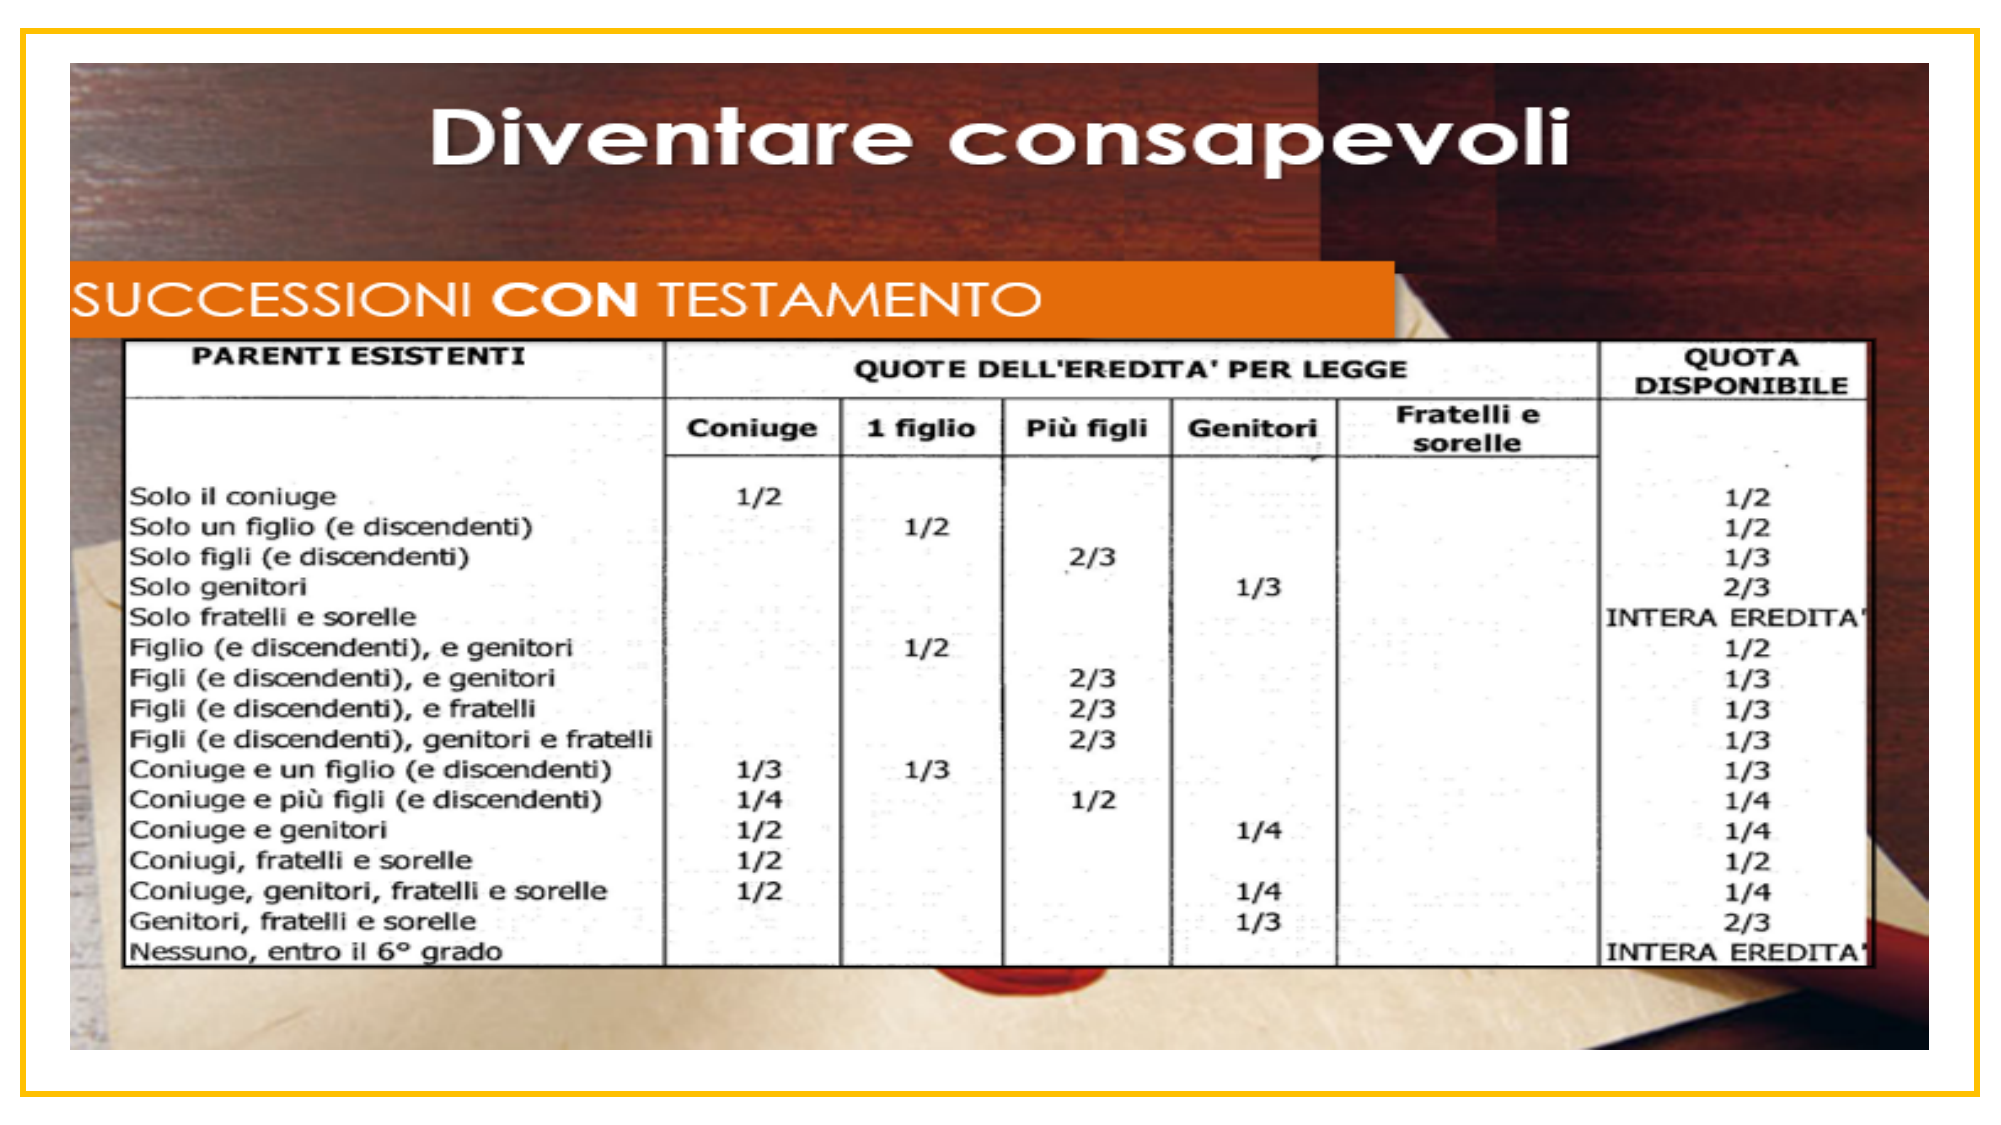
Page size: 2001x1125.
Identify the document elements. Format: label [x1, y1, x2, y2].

picture [70, 63, 1929, 1051]
text_box [22, 31, 1978, 1095]
